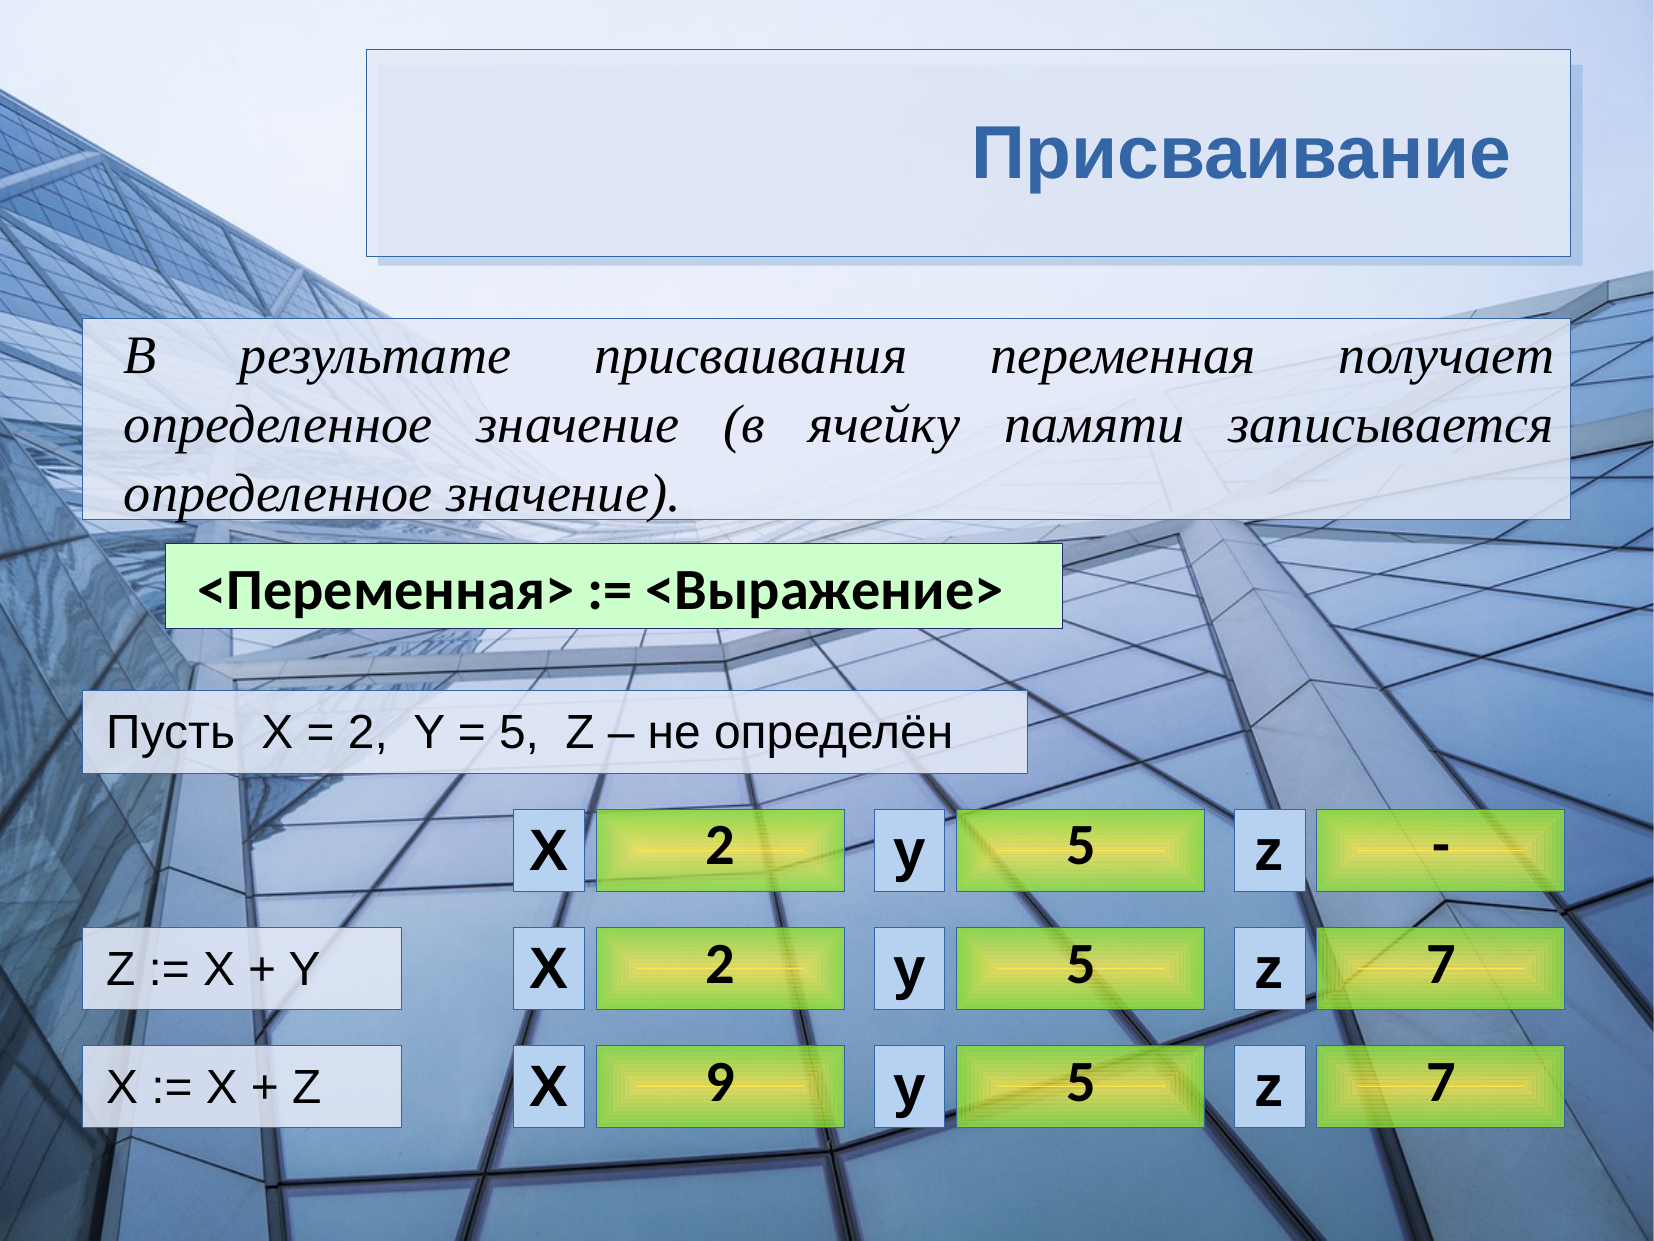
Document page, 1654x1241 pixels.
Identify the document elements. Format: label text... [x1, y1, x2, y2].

text_box Пусть X = 2, Y = 5, Z – не определён [82, 690, 1028, 774]
text_box z [1234, 809, 1306, 892]
text_box 2 [596, 927, 845, 1010]
text_box Х [513, 927, 585, 1010]
title Присваивание [366, 49, 1571, 257]
text_box <Переменная> := <Выражение> [165, 543, 1063, 629]
text_box - [1316, 809, 1565, 892]
picture [0, 0, 1654, 1241]
text_box 7 [1316, 1045, 1565, 1128]
text_box z [1234, 927, 1306, 1010]
text_box z [1234, 1045, 1306, 1128]
text_box Z := X + Y [82, 927, 402, 1010]
text_box 5 [956, 1045, 1205, 1128]
text_box 5 [956, 927, 1205, 1010]
text_box 7 [1316, 927, 1565, 1010]
text_box [377, 64, 1583, 266]
text_box 5 [956, 809, 1205, 892]
text_box Х [513, 1045, 585, 1128]
text_box В результате присваивания переменная получает определенное значение (в ячейку памяти записывается определенное значение). [82, 318, 1571, 520]
text_box y [874, 809, 945, 892]
text_box 2 [596, 809, 845, 892]
text_box X := X + Z [82, 1045, 402, 1128]
text_box Х [513, 809, 585, 892]
text_box y [874, 927, 945, 1010]
text_box y [874, 1045, 945, 1128]
text_box 9 [596, 1045, 845, 1128]
